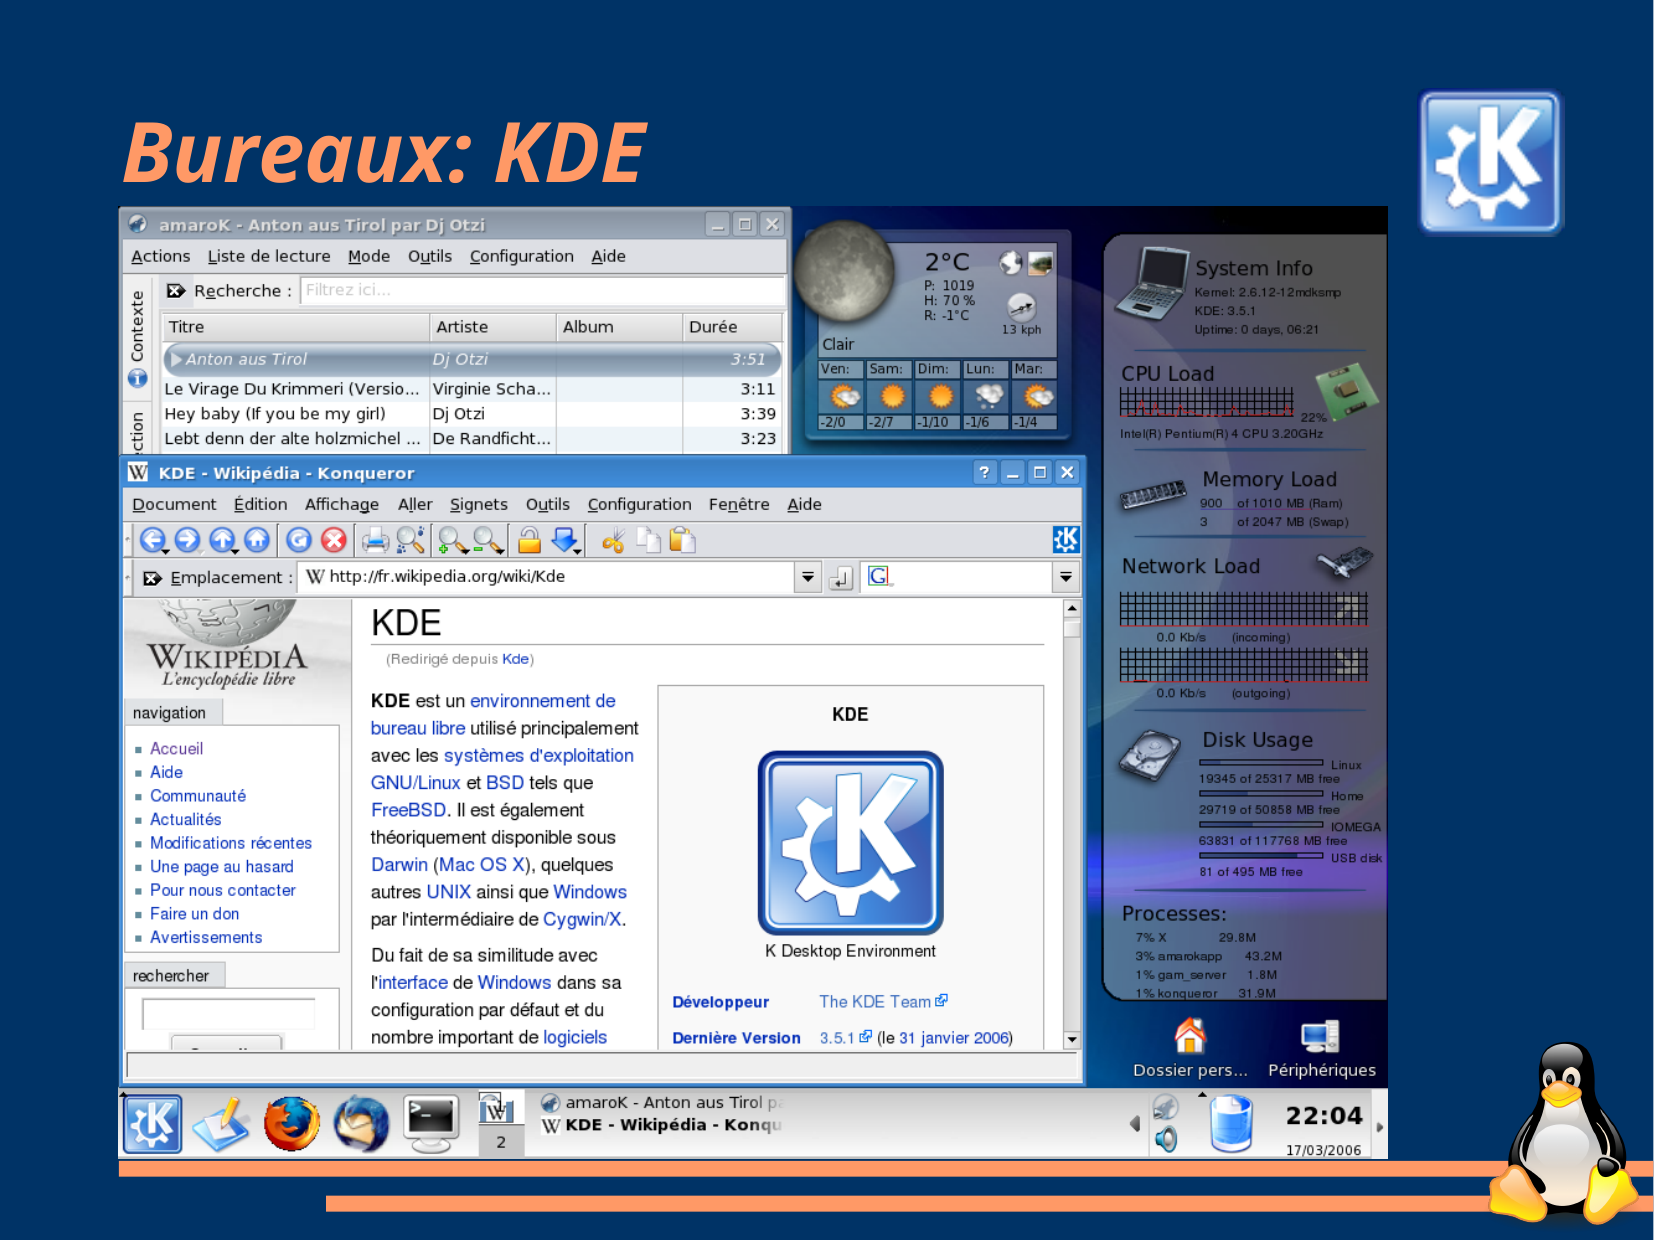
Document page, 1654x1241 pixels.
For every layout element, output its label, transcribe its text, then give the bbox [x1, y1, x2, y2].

title Bureaux: KDE [121, 46, 1534, 254]
picture [1417, 88, 1565, 237]
picture [1476, 1033, 1649, 1241]
picture [118, 206, 1388, 1159]
